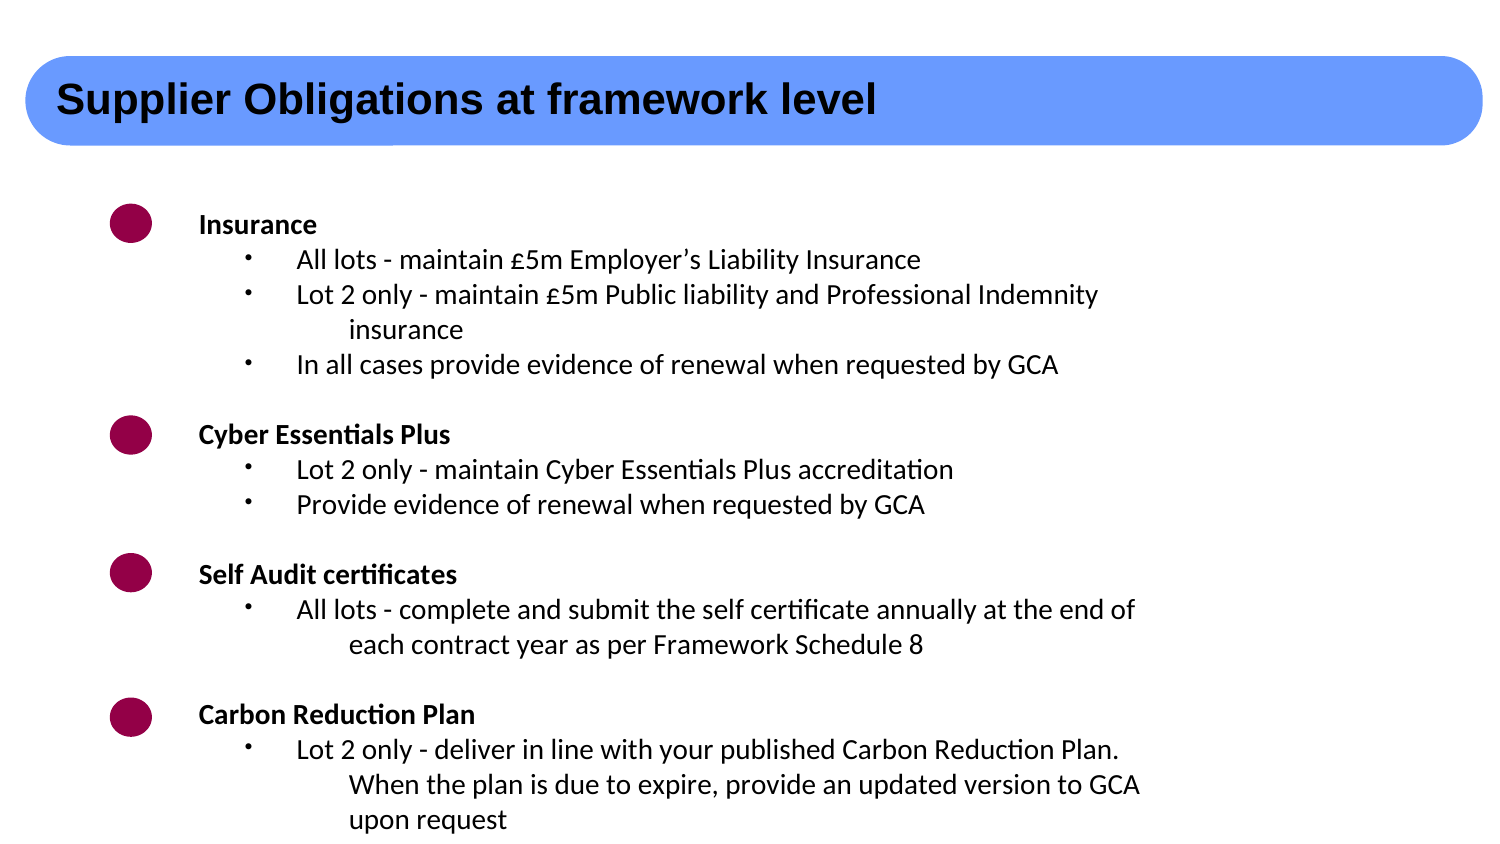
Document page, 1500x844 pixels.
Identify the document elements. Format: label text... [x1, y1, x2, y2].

text_box [109, 553, 152, 593]
text_box [109, 697, 152, 737]
text_box Insurance All lots - maintain £5m Employer’s Liability Insurance Lot 2 only - maintain £5m Public liability and Professional Indemnity insurance In all cases provide evidence of renewal when requested by GCA Cyber Essentials Plus Lot 2 only - maintain Cyber Essentials Plus accreditation Provide evidence of renewal when requested by GCA Self Audit certificates All lots - complete and submit the self certificate annually at the end of each contract year as per Framework Schedule 8 Carbon Reduction Plan Lot 2 only - deliver in line with your published Carbon Reduction Plan. When the plan is due to expire, provide an updated version to GCA upon request [183, 190, 1195, 257]
text_box [109, 415, 152, 455]
text_box [109, 203, 152, 243]
title Supplier Obligations at framework level [55, 70, 1235, 137]
